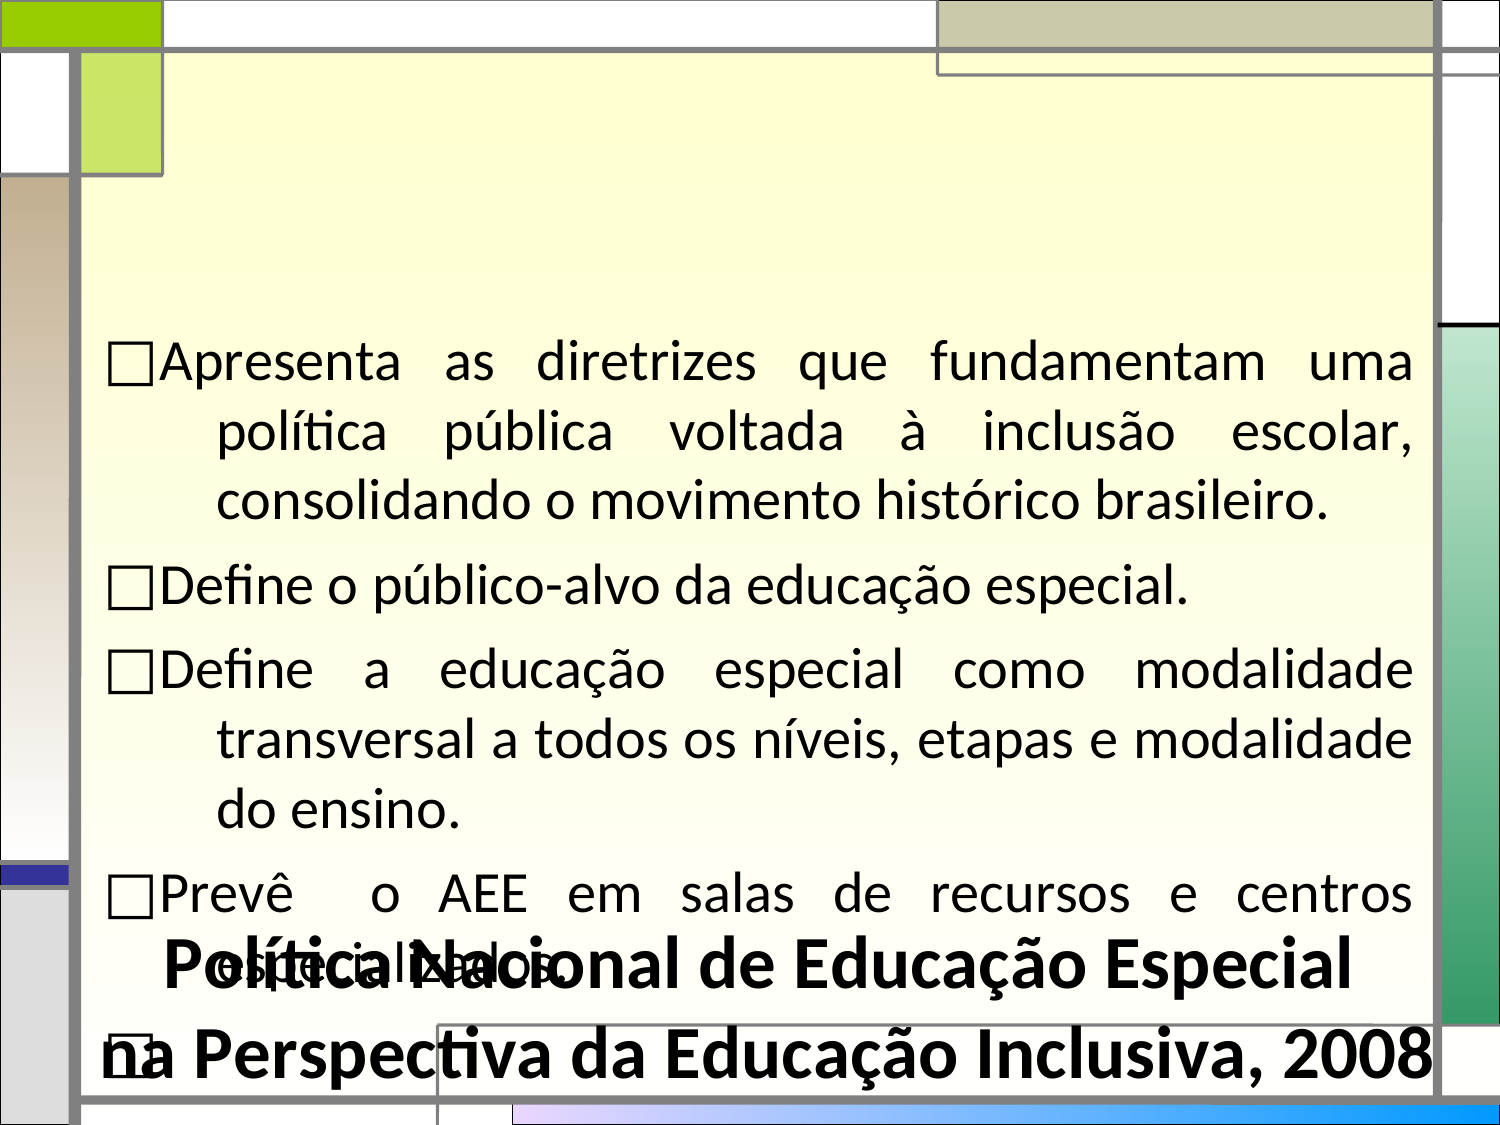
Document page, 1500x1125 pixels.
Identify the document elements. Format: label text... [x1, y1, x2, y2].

title Política Nacional de Educação Especial na Perspectiva da Educação Inclusiva, 2008 [53, 66, 1500, 220]
list Apresenta as diretrizes que fundamentam uma política pública voltada à inclusão escolar, consolidando o movimento histórico brasileiro. Define o público-alvo da educação especial. Define a educação especial como modalidade transversal a todos os níveis, etapas e modalidade do ensino. Prevê o AEE em salas de recursos e centros especializados. [88, 314, 1439, 1024]
